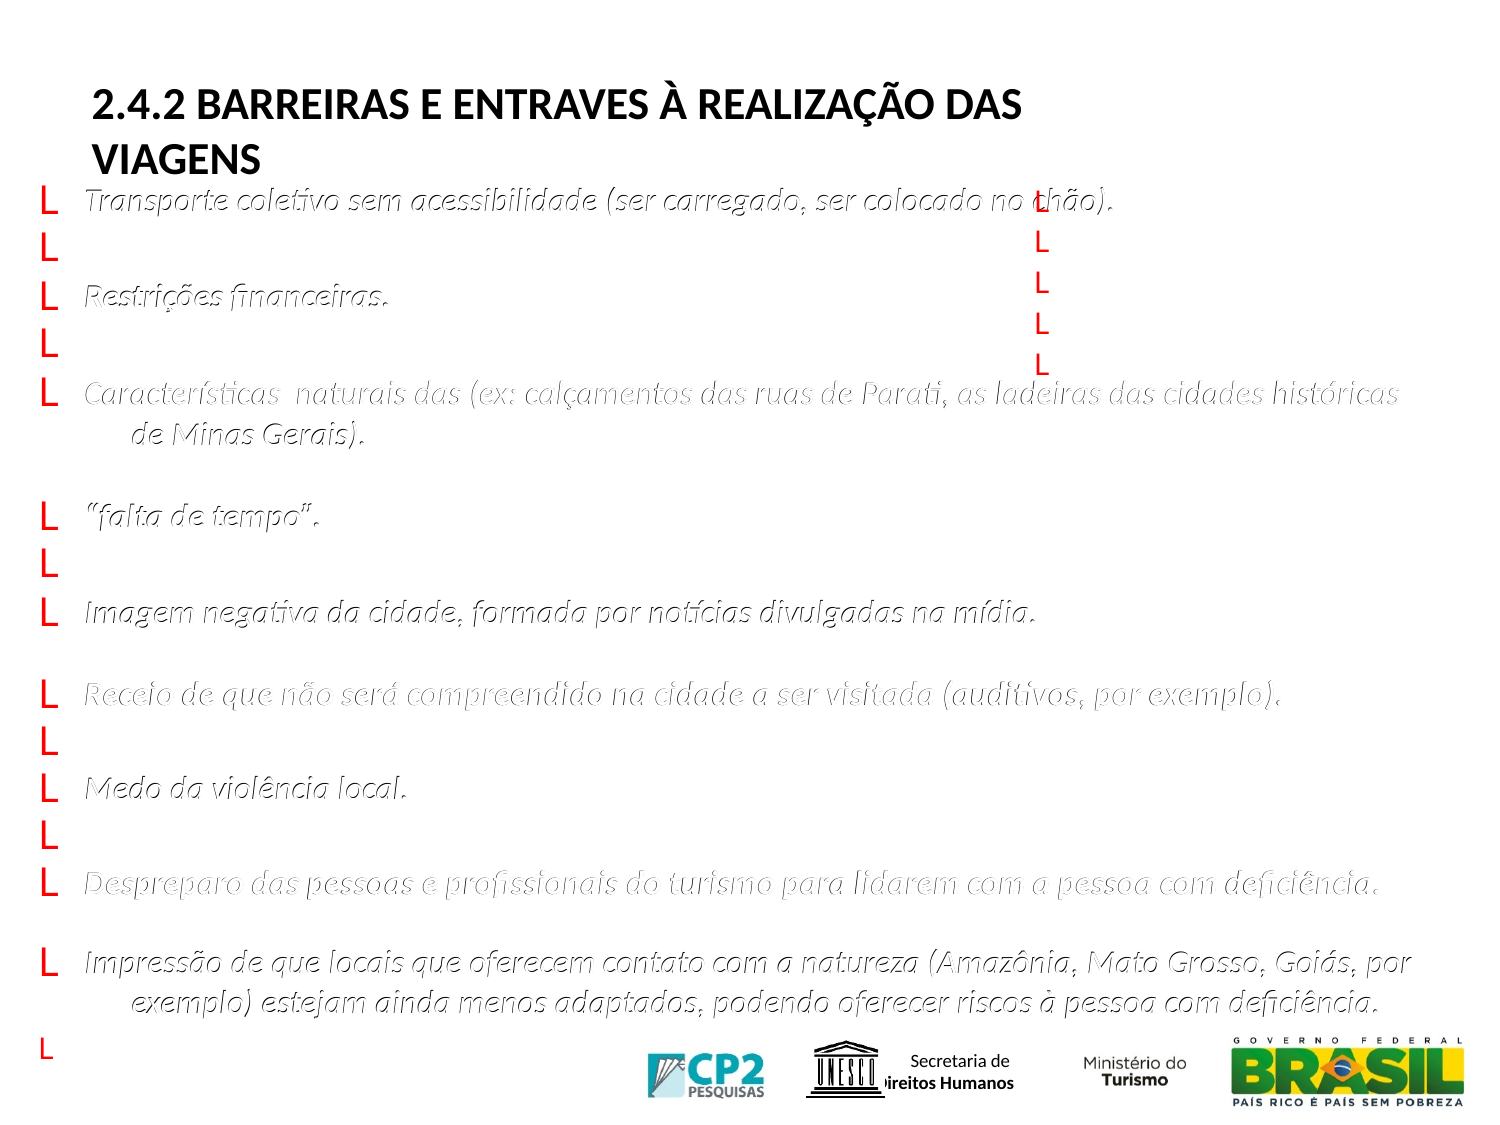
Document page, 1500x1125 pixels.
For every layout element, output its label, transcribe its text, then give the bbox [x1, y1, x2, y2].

text_box Transporte coletivo sem acessibilidade (ser carregado, ser colocado no chão). Restrições financeiras. Características naturais das (ex: calçamentos das ruas de Parati, as ladeiras das cidades históricas de Minas Gerais). “falta de tempo”. Imagem negativa da cidade, formada por notícias divulgadas na mídia. Receio de que não será compreendido na cidade a ser visitada (auditivos, por exemplo). Medo da violência local. Despreparo das pessoas e profissionais do turismo para lidarem com a pessoa com deficiência. Impressão de que locais que oferecem contato com a natureza (Amazônia, Mato Grosso, Goiás, por exemplo) estejam ainda menos adaptados, podendo oferecer riscos à pessoa com deficiência. [23, 170, 1452, 1070]
text_box 2.4.2 Barreiras e entraves à realização das viagens [77, 66, 1211, 170]
